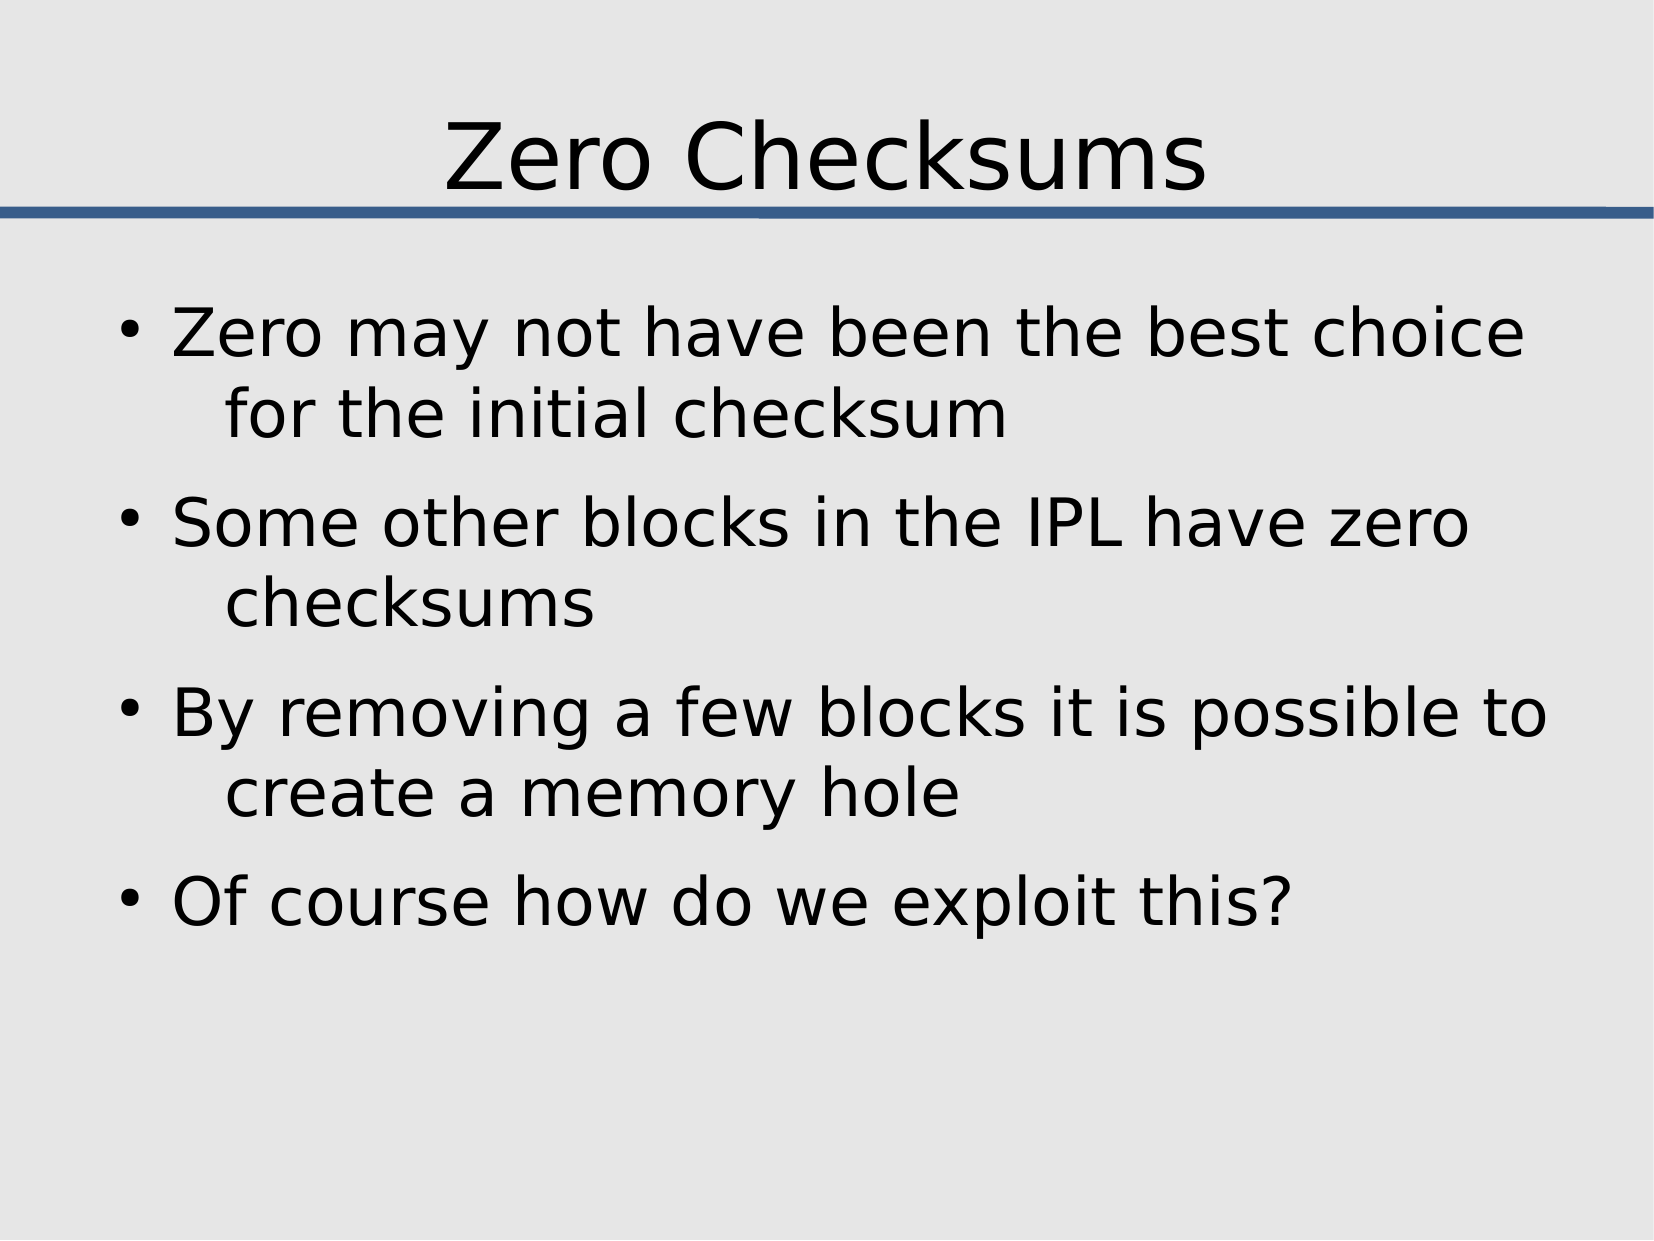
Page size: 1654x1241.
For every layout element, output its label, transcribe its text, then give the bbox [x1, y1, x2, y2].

title Zero Checksums [82, 56, 1571, 250]
list Zero may not have been the best choice for the initial checksum Some other blocks in the IPL have zero checksums By removing a few blocks it is possible to create a memory hole Of course how do we exploit this? [82, 290, 1571, 1094]
